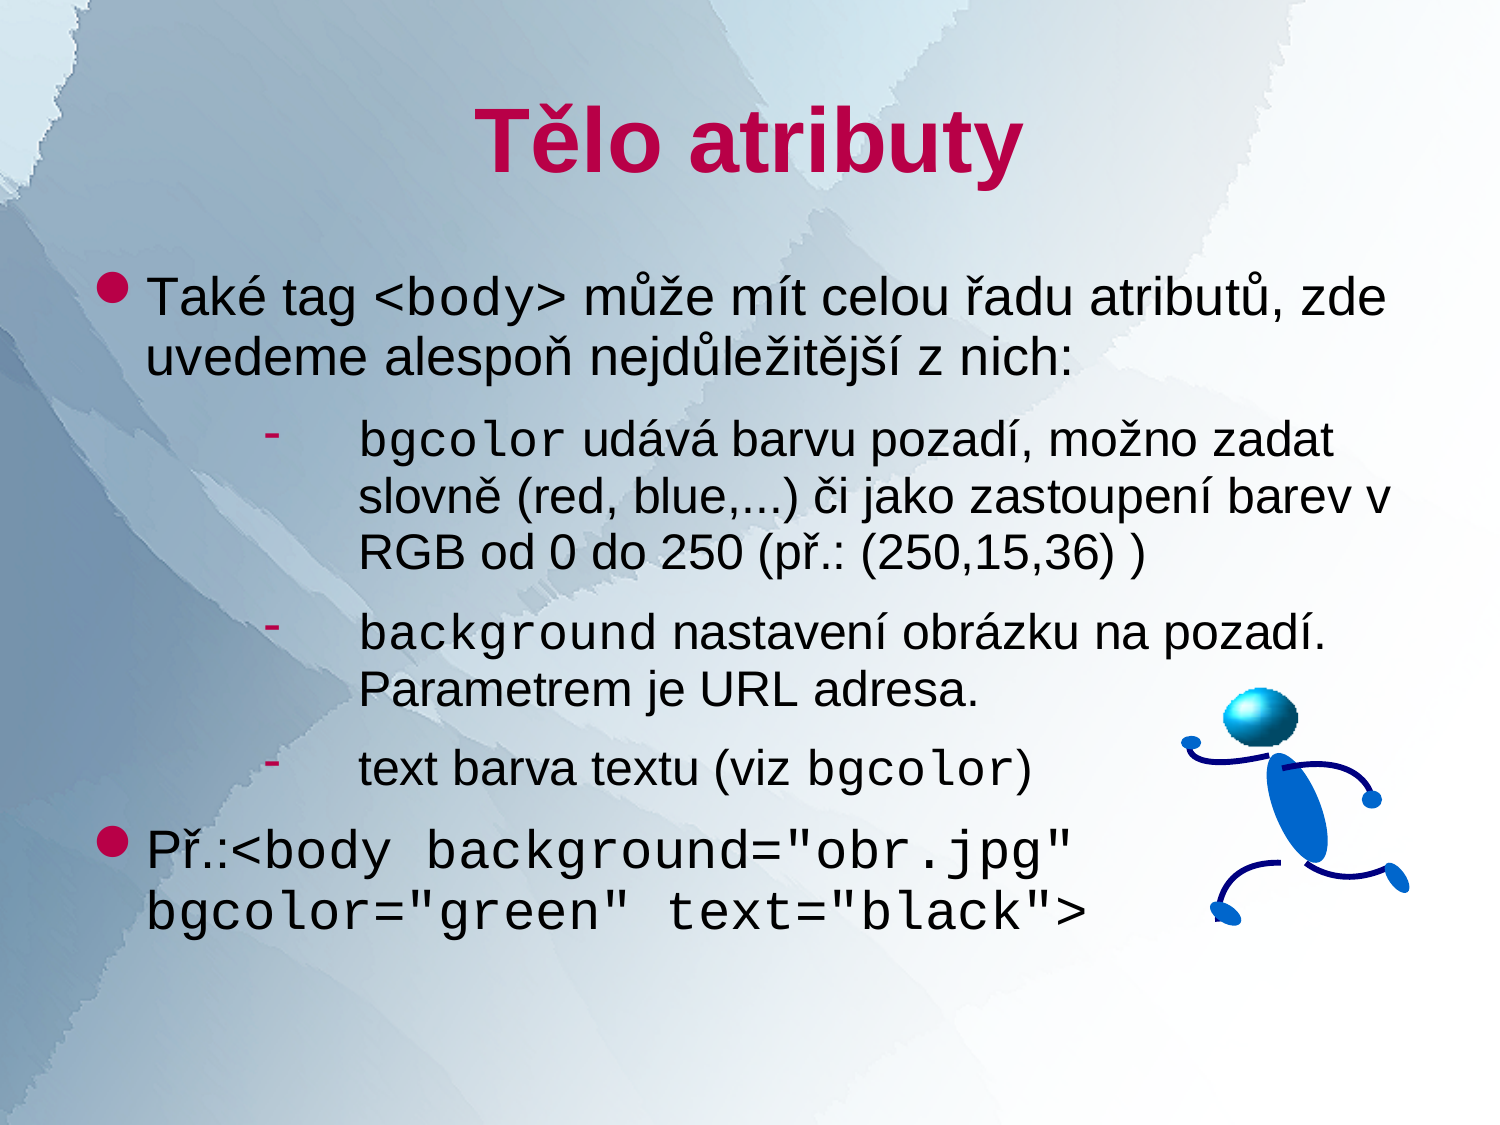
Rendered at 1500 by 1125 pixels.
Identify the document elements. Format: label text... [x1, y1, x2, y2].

text_box Tělo atributy [75, 52, 1426, 226]
text_box [1361, 790, 1383, 809]
text_box [1209, 901, 1242, 926]
text_box Také tag <body> může mít celou řadu atributů, zde uvedeme alespoň nejdůležitější z nich: bgcolor udává barvu pozadí, možno zadat slovně (red, blue,...) či jako zastoupení barev v RGB od 0 do 250 (př.: (250,15,36) ) background nastavení obrázku na pozadí. Parametrem je URL adresa. text barva textu (viz bgcolor) Př.:<body background="obr.jpg" bgcolor="green" text="black"> [75, 263, 1426, 991]
text_box [1384, 862, 1410, 893]
picture [0, 0, 1500, 1125]
text_box [1266, 752, 1328, 863]
text_box [1180, 735, 1202, 750]
